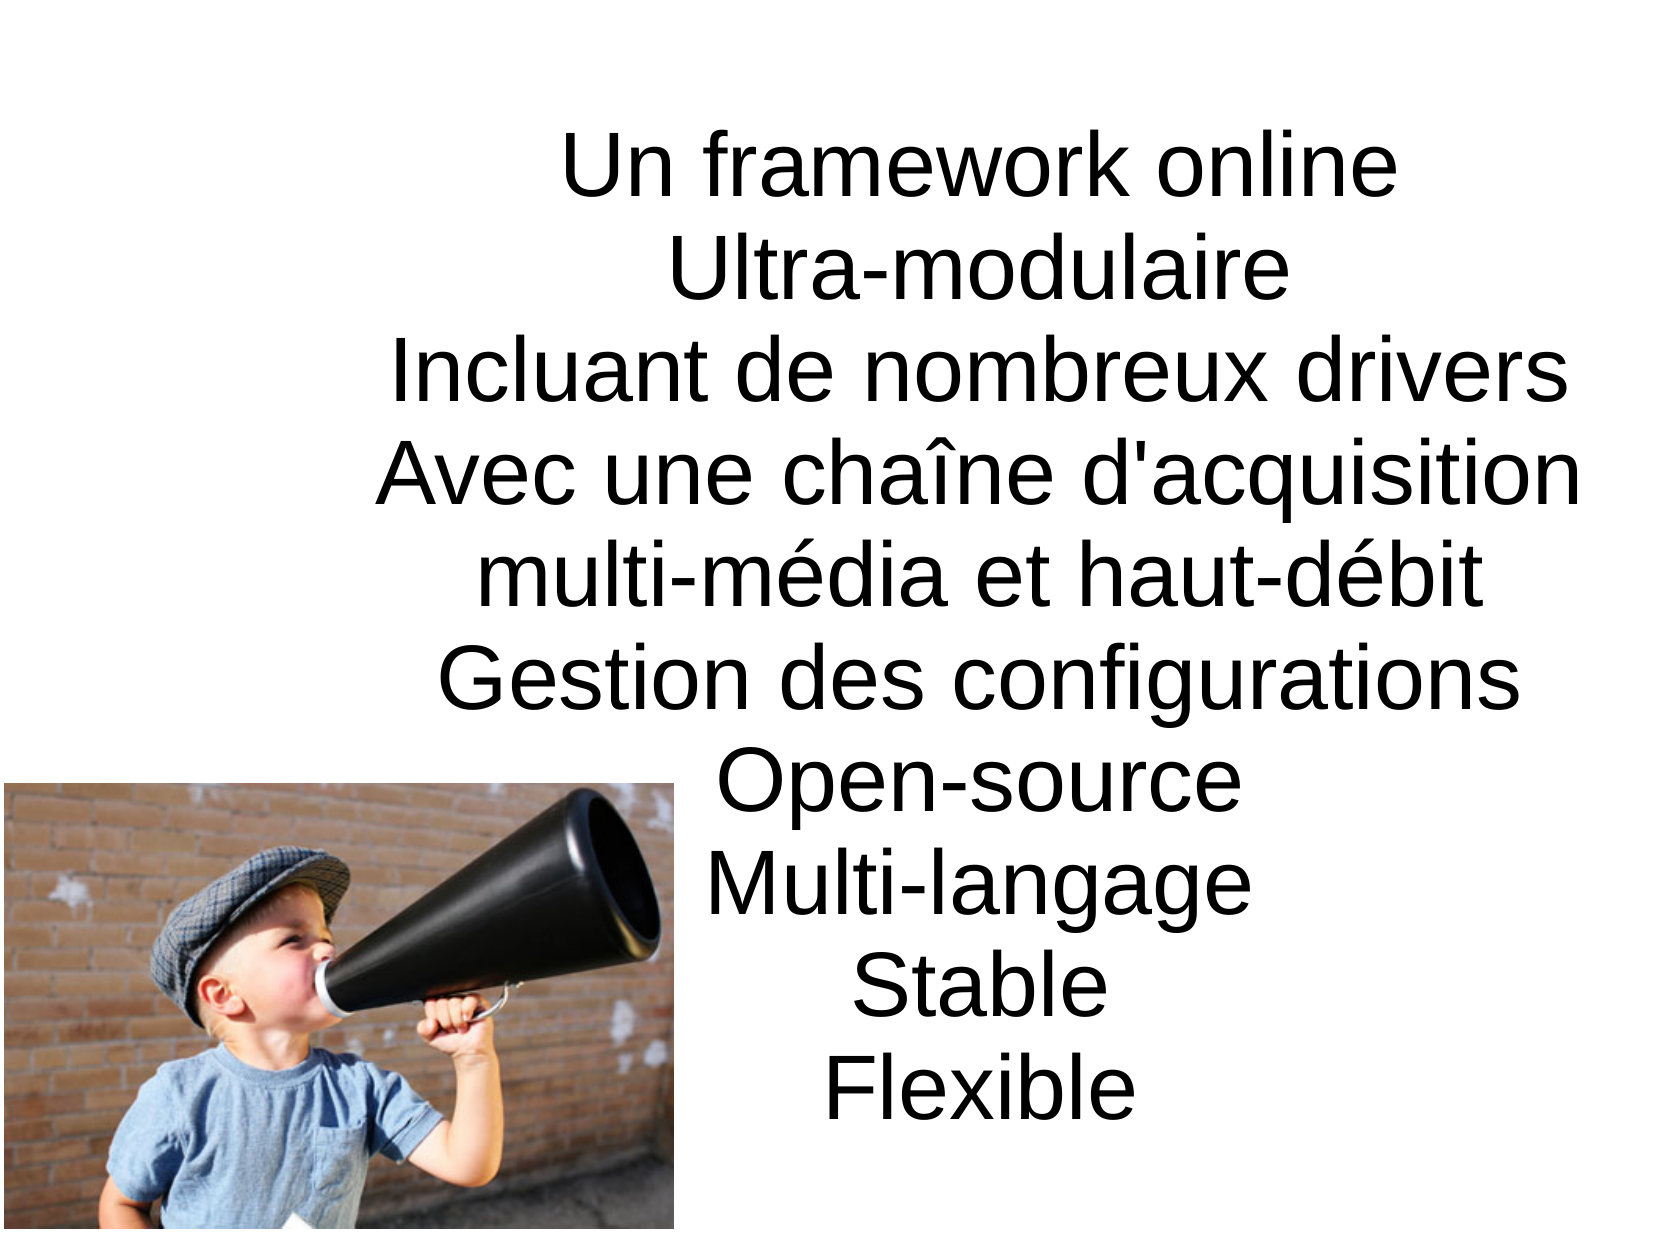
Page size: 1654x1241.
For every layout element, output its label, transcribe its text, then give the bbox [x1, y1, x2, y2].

picture [4, 783, 674, 1229]
title Un framework online Ultra-modulaire Incluant de nombreux drivers Avec une chaîne d'acquisition multi-média et haut-débit Gestion des configurations Open-source Multi-langage Stable Flexible [236, 35, 1654, 1241]
